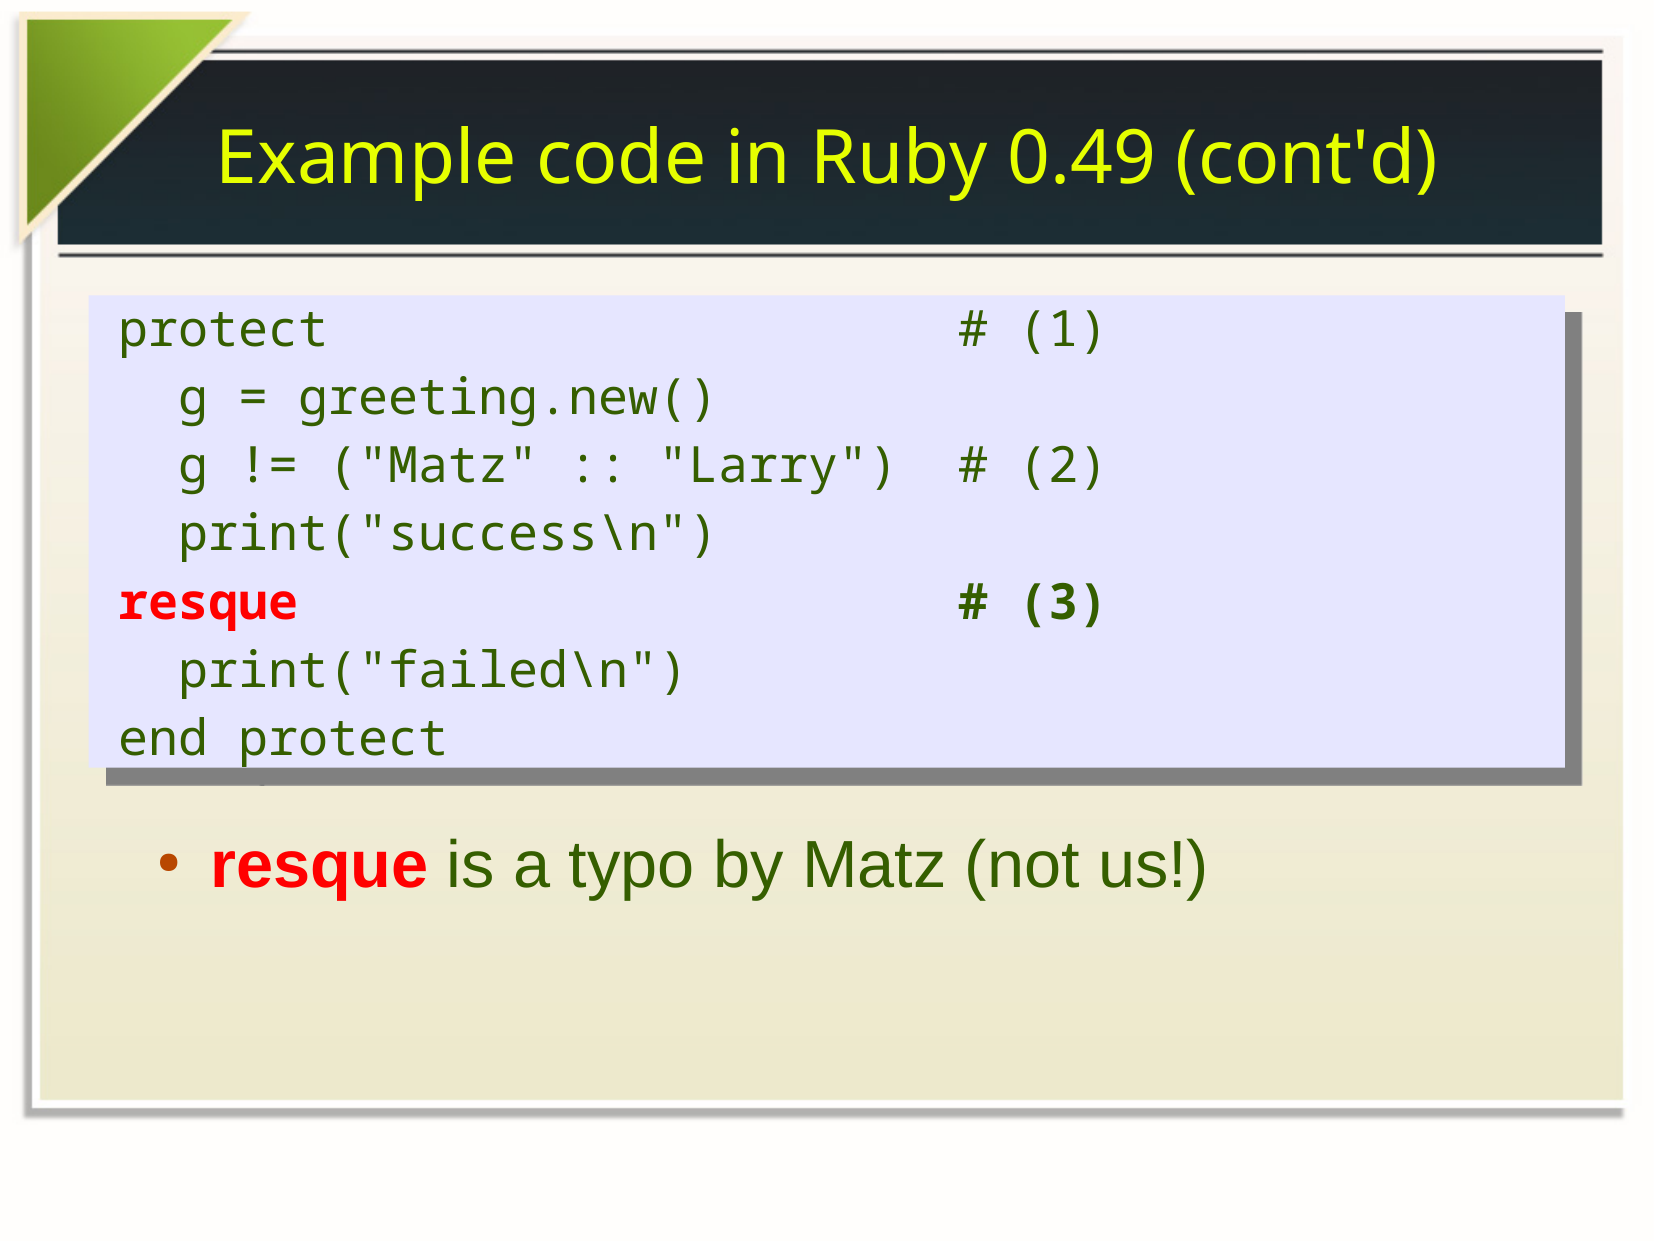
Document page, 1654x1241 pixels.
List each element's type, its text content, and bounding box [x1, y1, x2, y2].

title Example code in Ruby 0.49 (cont'd) [121, 73, 1534, 237]
text_box protect # (1) g = greeting.new() g != ("Matz" :: "Larry") # (2) print("success\n") resque # (3) print("failed\n") end protect [88, 295, 1565, 768]
picture [0, 0, 1654, 1241]
list resque is a typo by Matz (not us!) [121, 826, 1534, 1087]
